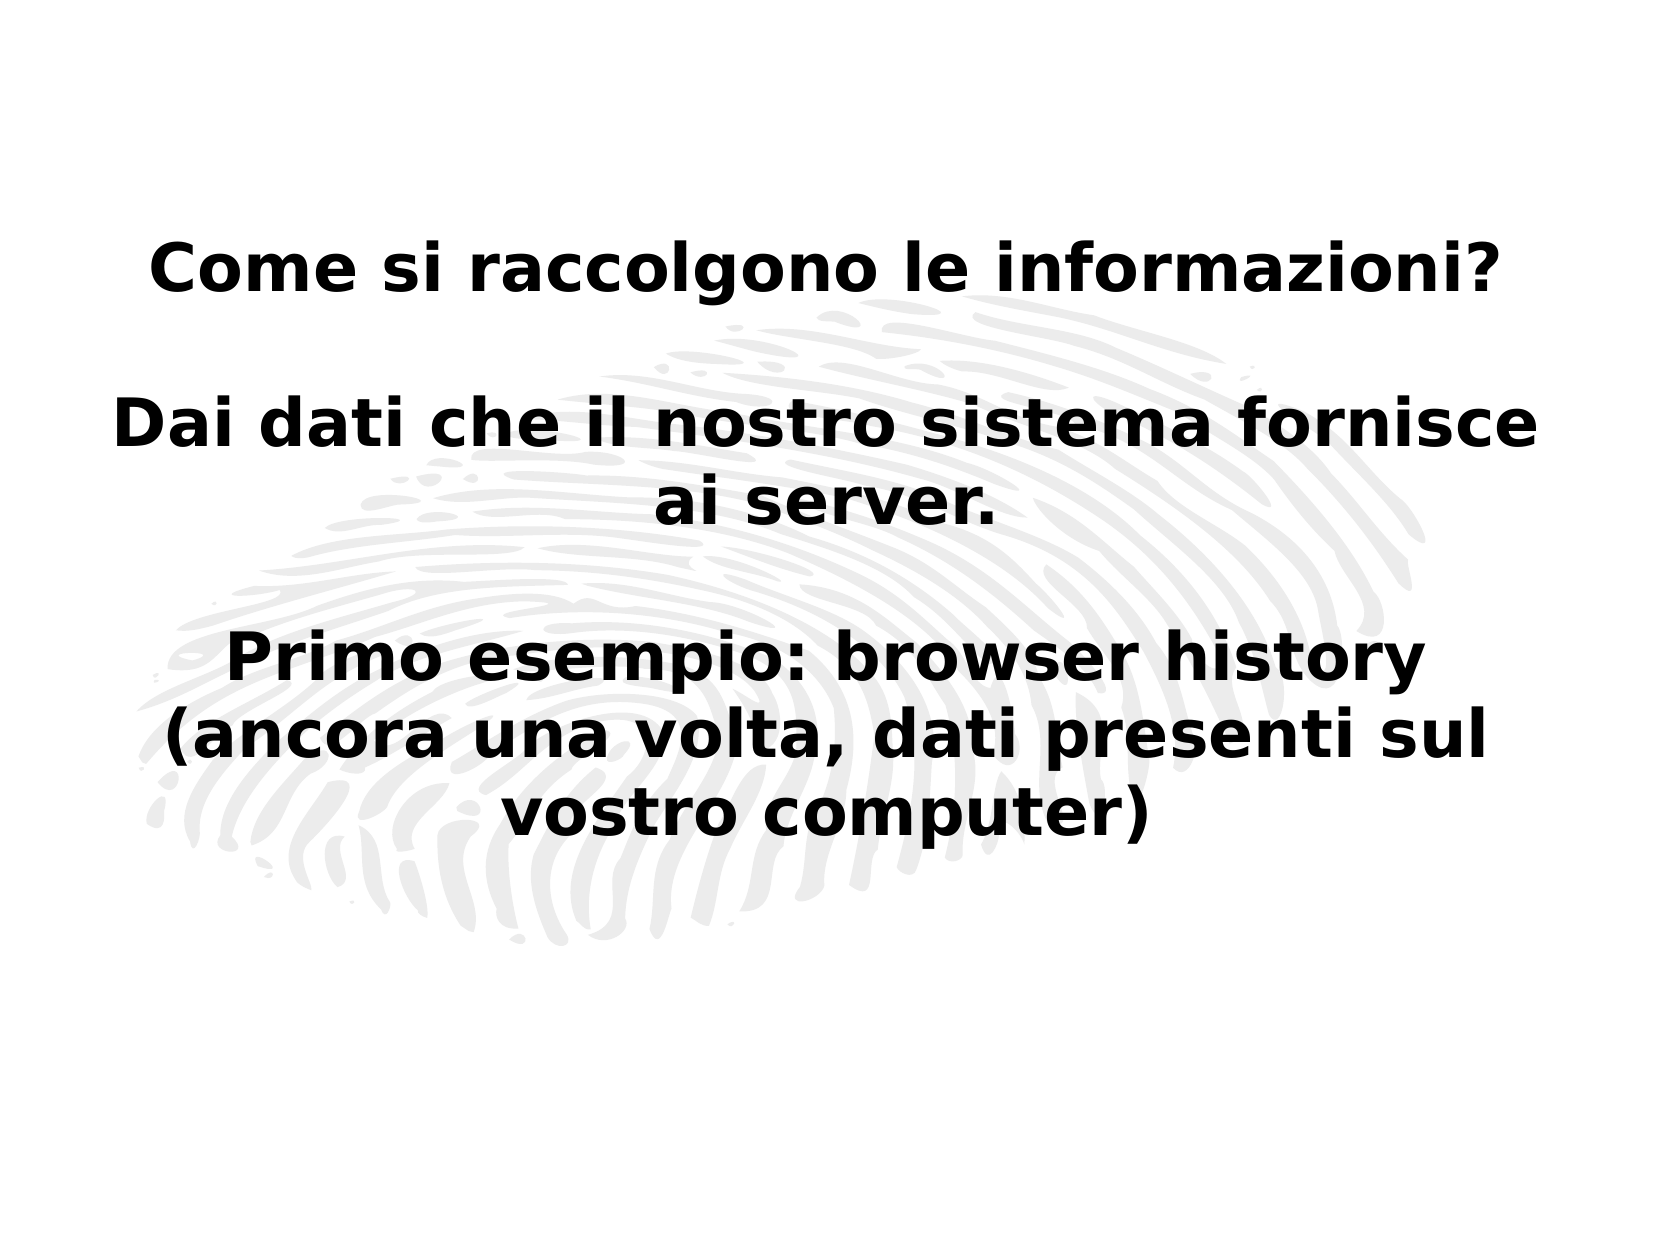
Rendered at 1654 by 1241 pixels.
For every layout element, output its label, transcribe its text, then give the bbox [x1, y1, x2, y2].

subtitle Come si raccolgono le informazioni? Dai dati che il nostro sistema fornisce ai server. Primo esempio: browser history (ancora una volta, dati presenti sul vostro computer) [82, 56, 1571, 1102]
